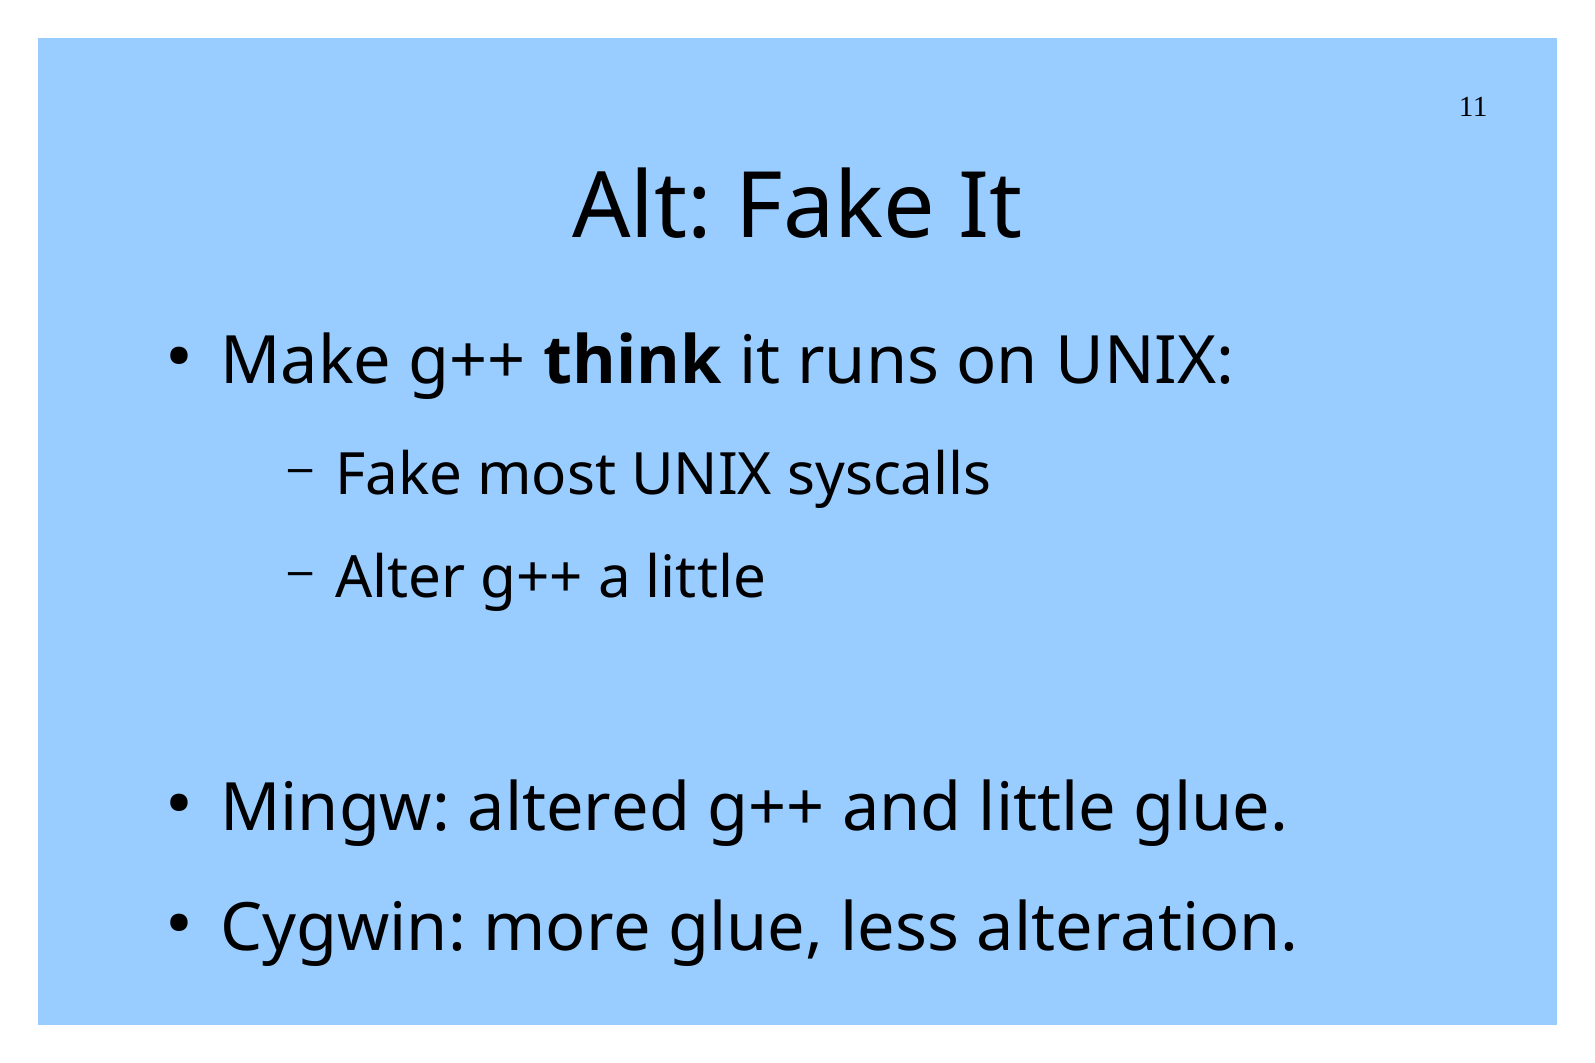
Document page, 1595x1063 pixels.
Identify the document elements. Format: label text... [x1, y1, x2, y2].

title Alt: Fake It [149, 119, 1447, 285]
list Make g++ think it runs on UNIX: Fake most UNIX syscalls Alter g++ a little Mingw: altered g++ and little glue. Cygwin: more glue, less alteration. [149, 312, 1447, 935]
